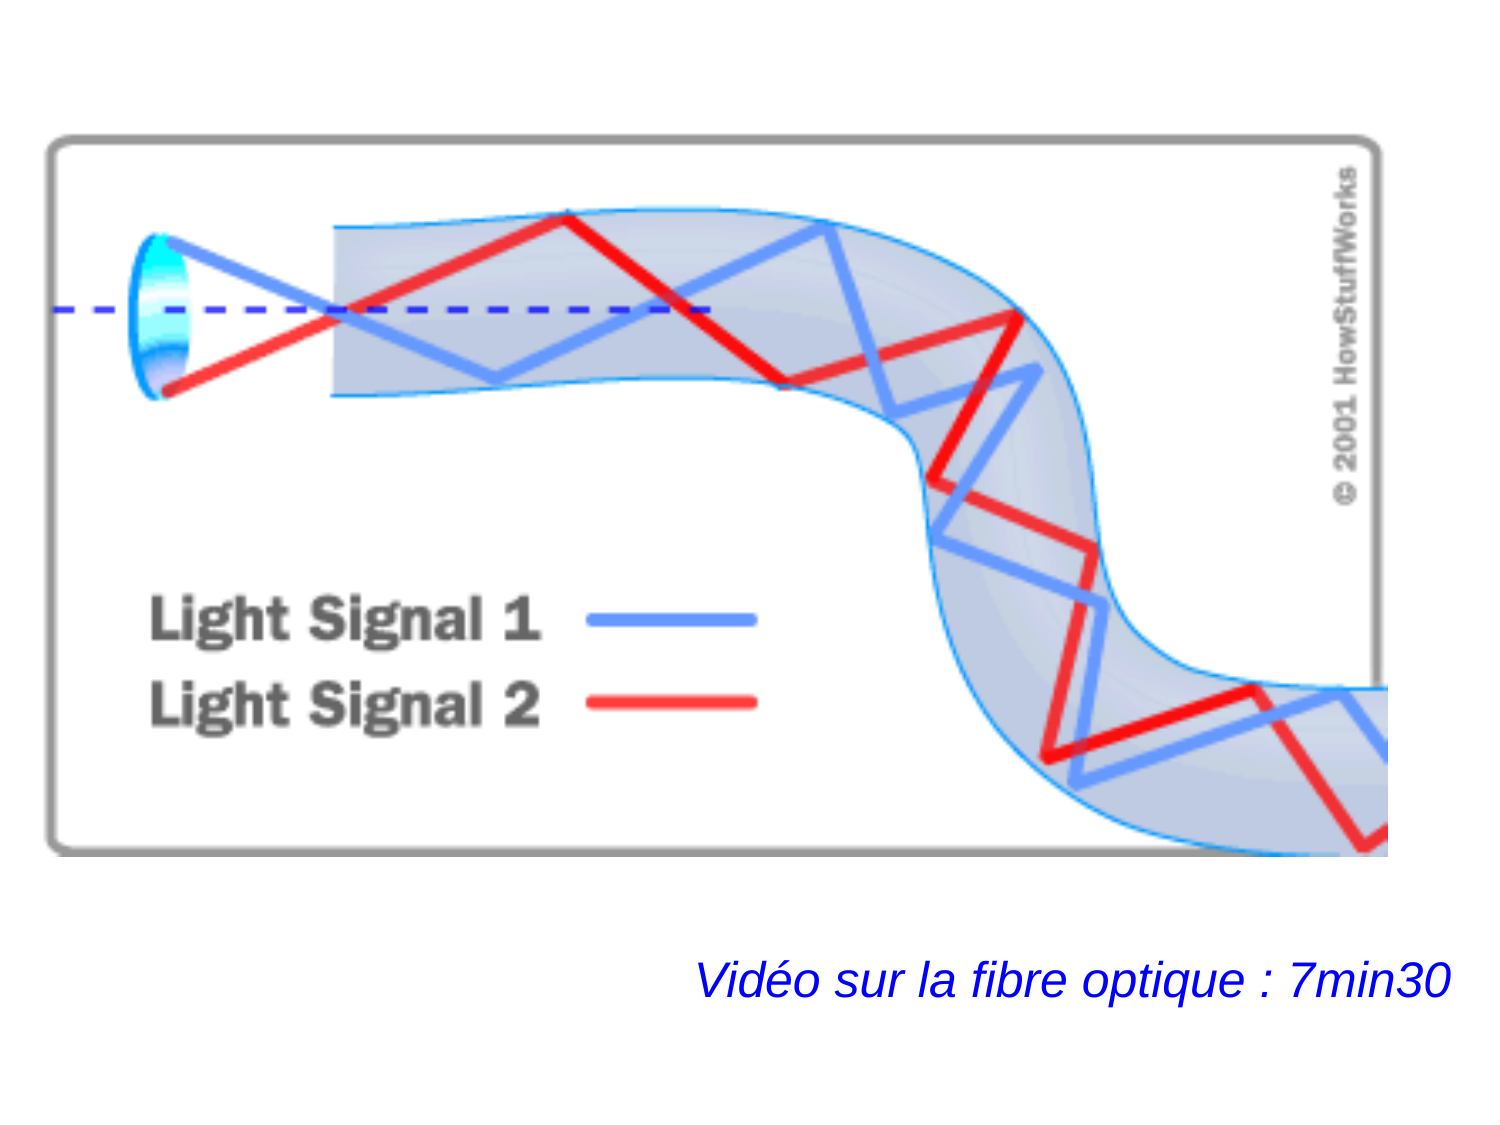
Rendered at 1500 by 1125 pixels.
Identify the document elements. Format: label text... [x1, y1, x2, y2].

picture [42, 129, 1388, 857]
text_box Vidéo sur la fibre optique : 7min30 [679, 944, 1466, 1016]
